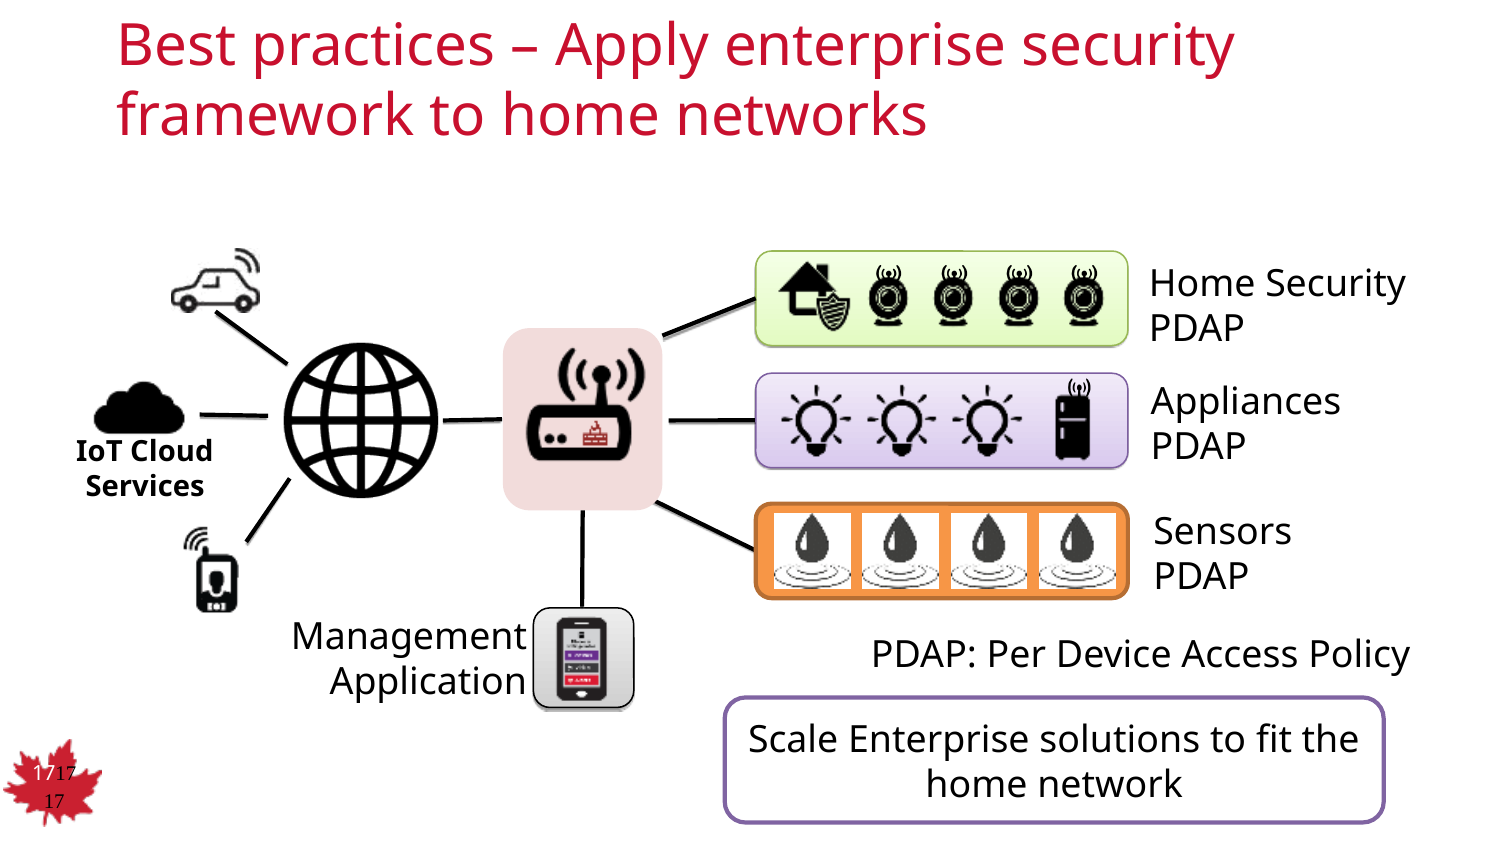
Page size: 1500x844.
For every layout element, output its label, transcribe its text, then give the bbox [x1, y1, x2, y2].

picture [520, 339, 652, 470]
text_box [502, 328, 663, 511]
text_box Sensors PDAP [1138, 499, 1308, 605]
picture [88, 357, 191, 425]
picture [922, 262, 985, 336]
text_box [755, 250, 1128, 346]
picture [171, 248, 260, 313]
picture [774, 256, 855, 336]
picture [987, 262, 1051, 336]
picture [857, 262, 920, 336]
picture [774, 513, 851, 589]
picture [860, 379, 944, 463]
picture [1039, 513, 1116, 589]
text_box IoT Cloud Services [61, 425, 229, 510]
picture [945, 379, 1030, 463]
text_box Scale Enterprise solutions to fit the home network [724, 697, 1384, 823]
picture [3, 739, 102, 827]
title Best practices – Apply enterprise security framework to home networks [101, 0, 1444, 167]
text_box [543, 607, 634, 708]
picture [1052, 262, 1116, 336]
picture [862, 513, 939, 589]
picture [1045, 375, 1101, 466]
picture [162, 521, 261, 619]
picture [774, 379, 859, 463]
text_box [755, 503, 1128, 599]
picture [554, 615, 610, 704]
picture [278, 337, 444, 504]
text_box Appliances PDAP [1135, 369, 1357, 475]
text_box Management Application [275, 604, 543, 710]
picture [951, 513, 1027, 589]
text_box PDAP: Per Device Access Policy [856, 622, 1427, 683]
slide_number <number><number><number> [9, 763, 100, 809]
text_box [755, 373, 1128, 468]
text_box Home Security PDAP [1134, 251, 1422, 357]
